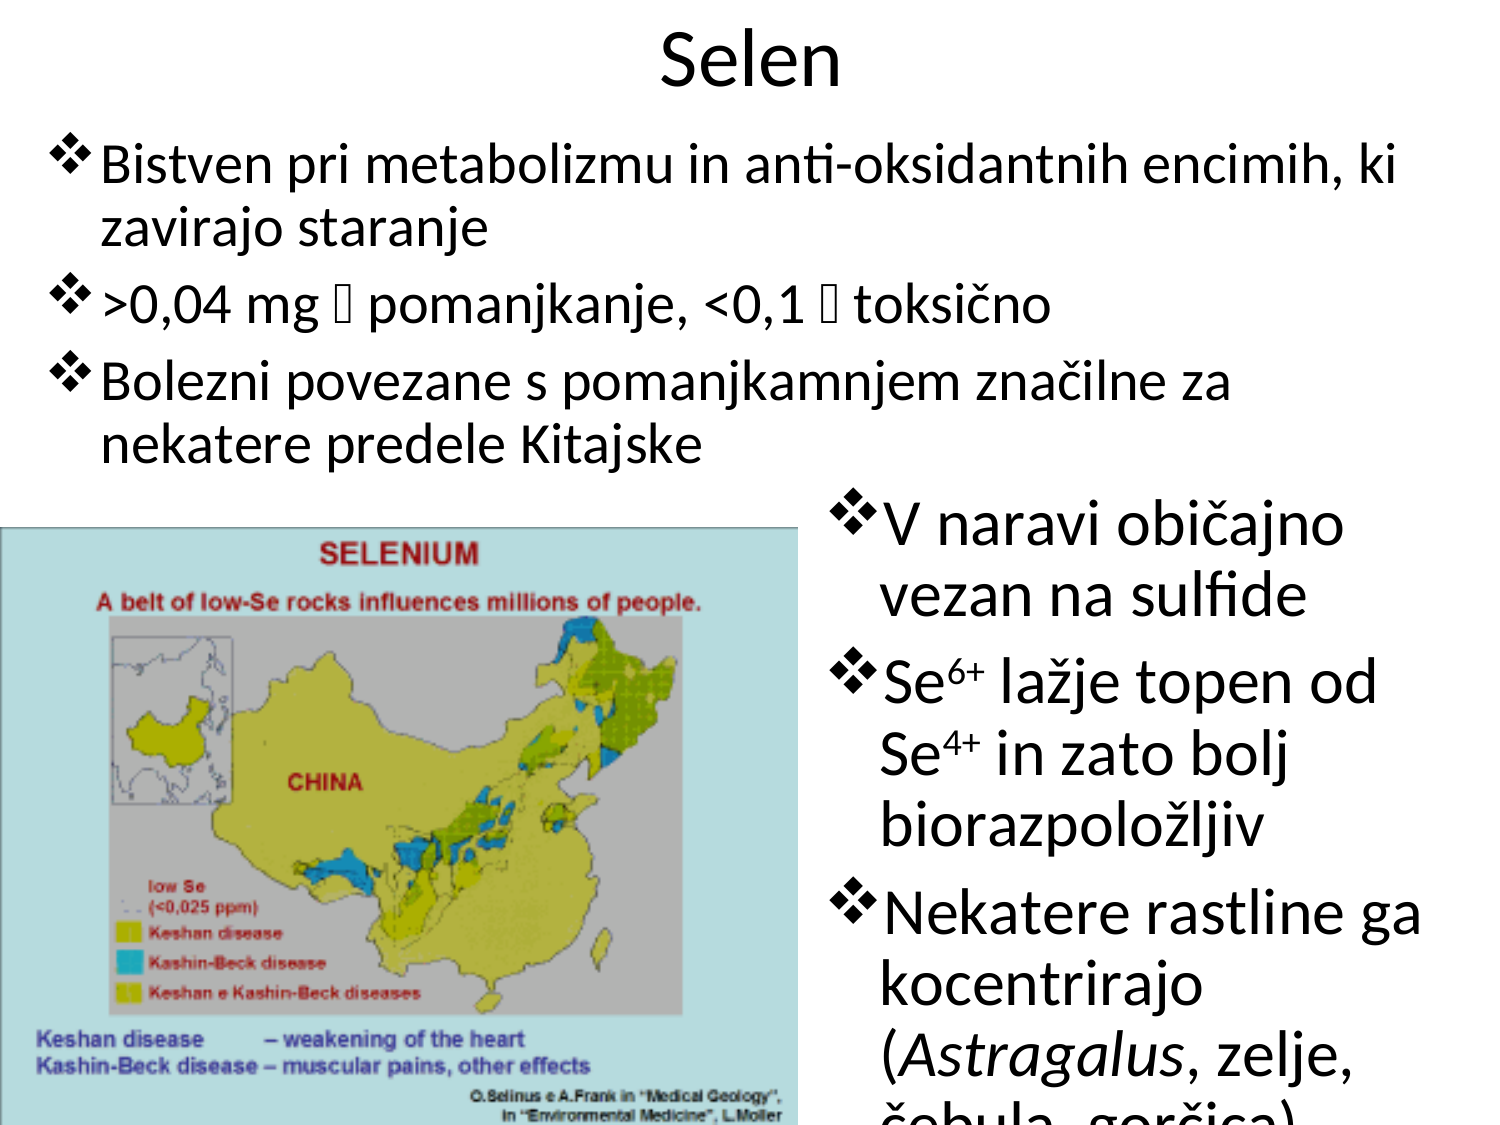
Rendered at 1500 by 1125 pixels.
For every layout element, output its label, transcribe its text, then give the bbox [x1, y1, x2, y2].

list Bistven pri metabolizmu in anti-oksidantnih encimih, ki zavirajo staranje >0,04 mg  pomanjkanje, <0,1  toksično Bolezni povezane s pomanjkamnjem značilne za nekatere predele Kitajske [29, 125, 1471, 504]
list V naravi običajno vezan na sulfide Se6+ lažje topen od Se4+ in zato bolj biorazpoložljiv Nekatere rastline ga kocentrirajo (Astragalus, zelje, čebula, gorčica) [809, 480, 1500, 1125]
title Selen [76, 0, 1427, 111]
text_box [0, 527, 798, 1125]
